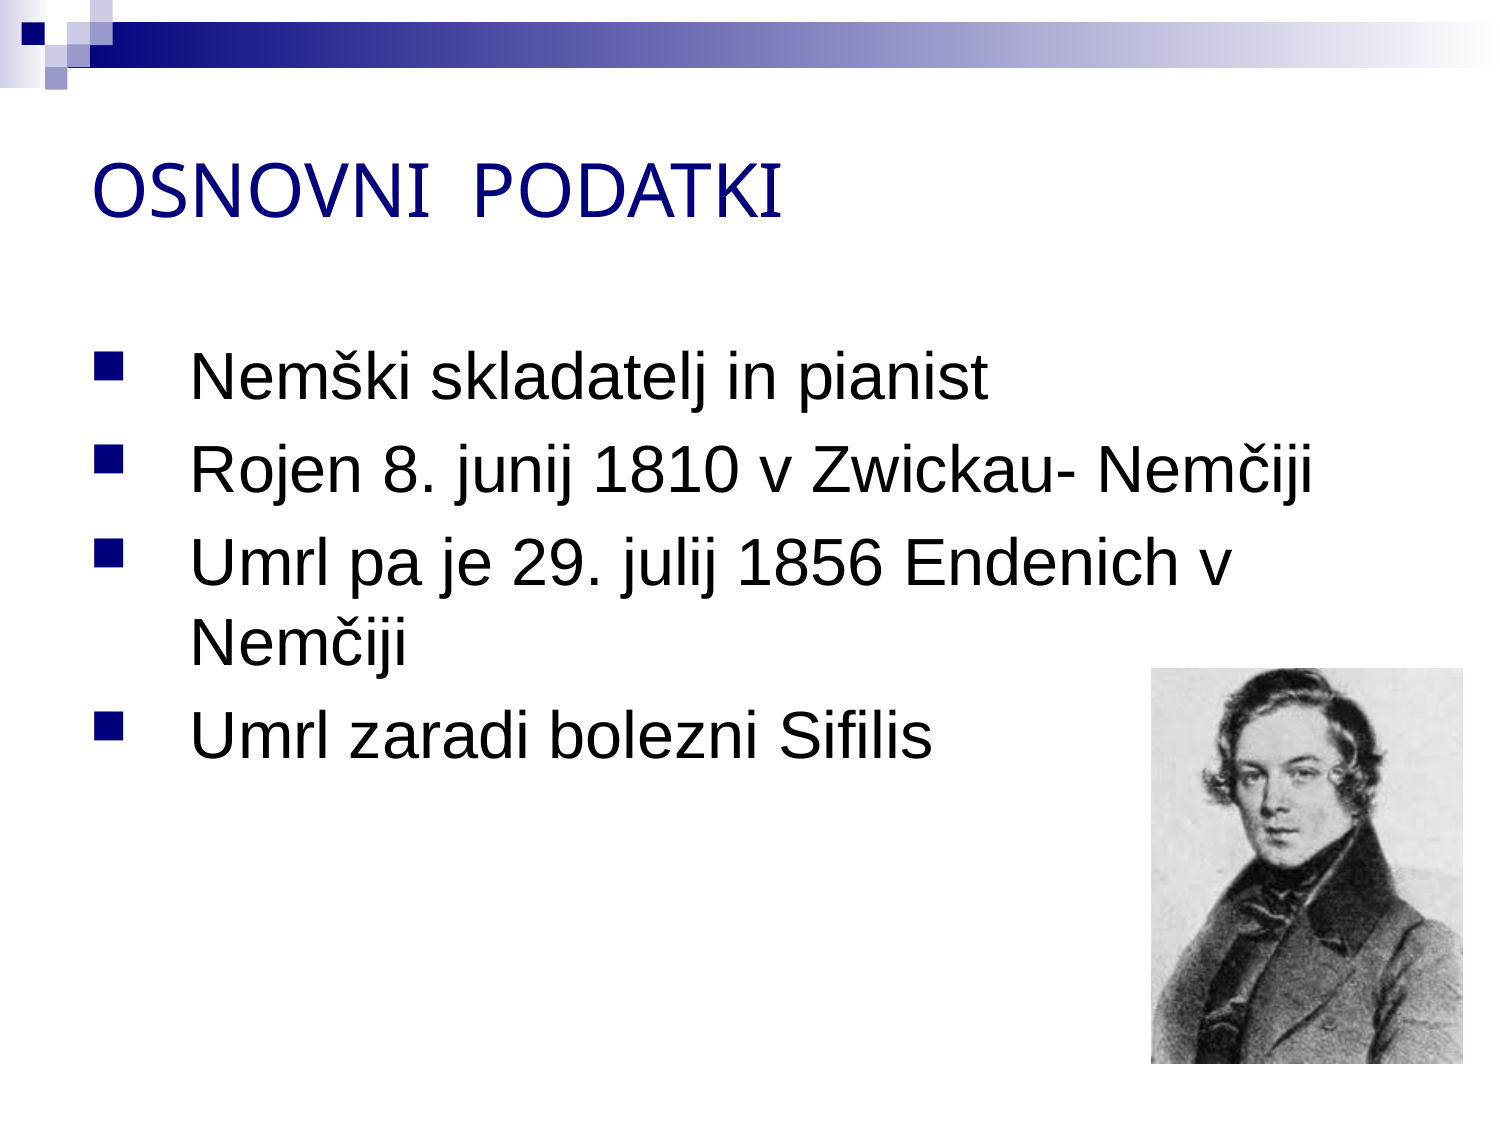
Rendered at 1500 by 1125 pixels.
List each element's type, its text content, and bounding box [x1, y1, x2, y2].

list Nemški skladatelj in pianist Rojen 8. junij 1810 v Zwickau- Nemčiji Umrl pa je 29. julij 1856 Endenich v Nemčiji Umrl zaradi bolezni Sifilis [75, 324, 1425, 963]
title OSNOVNI PODATKI [75, 75, 1425, 300]
picture [1151, 668, 1463, 1064]
